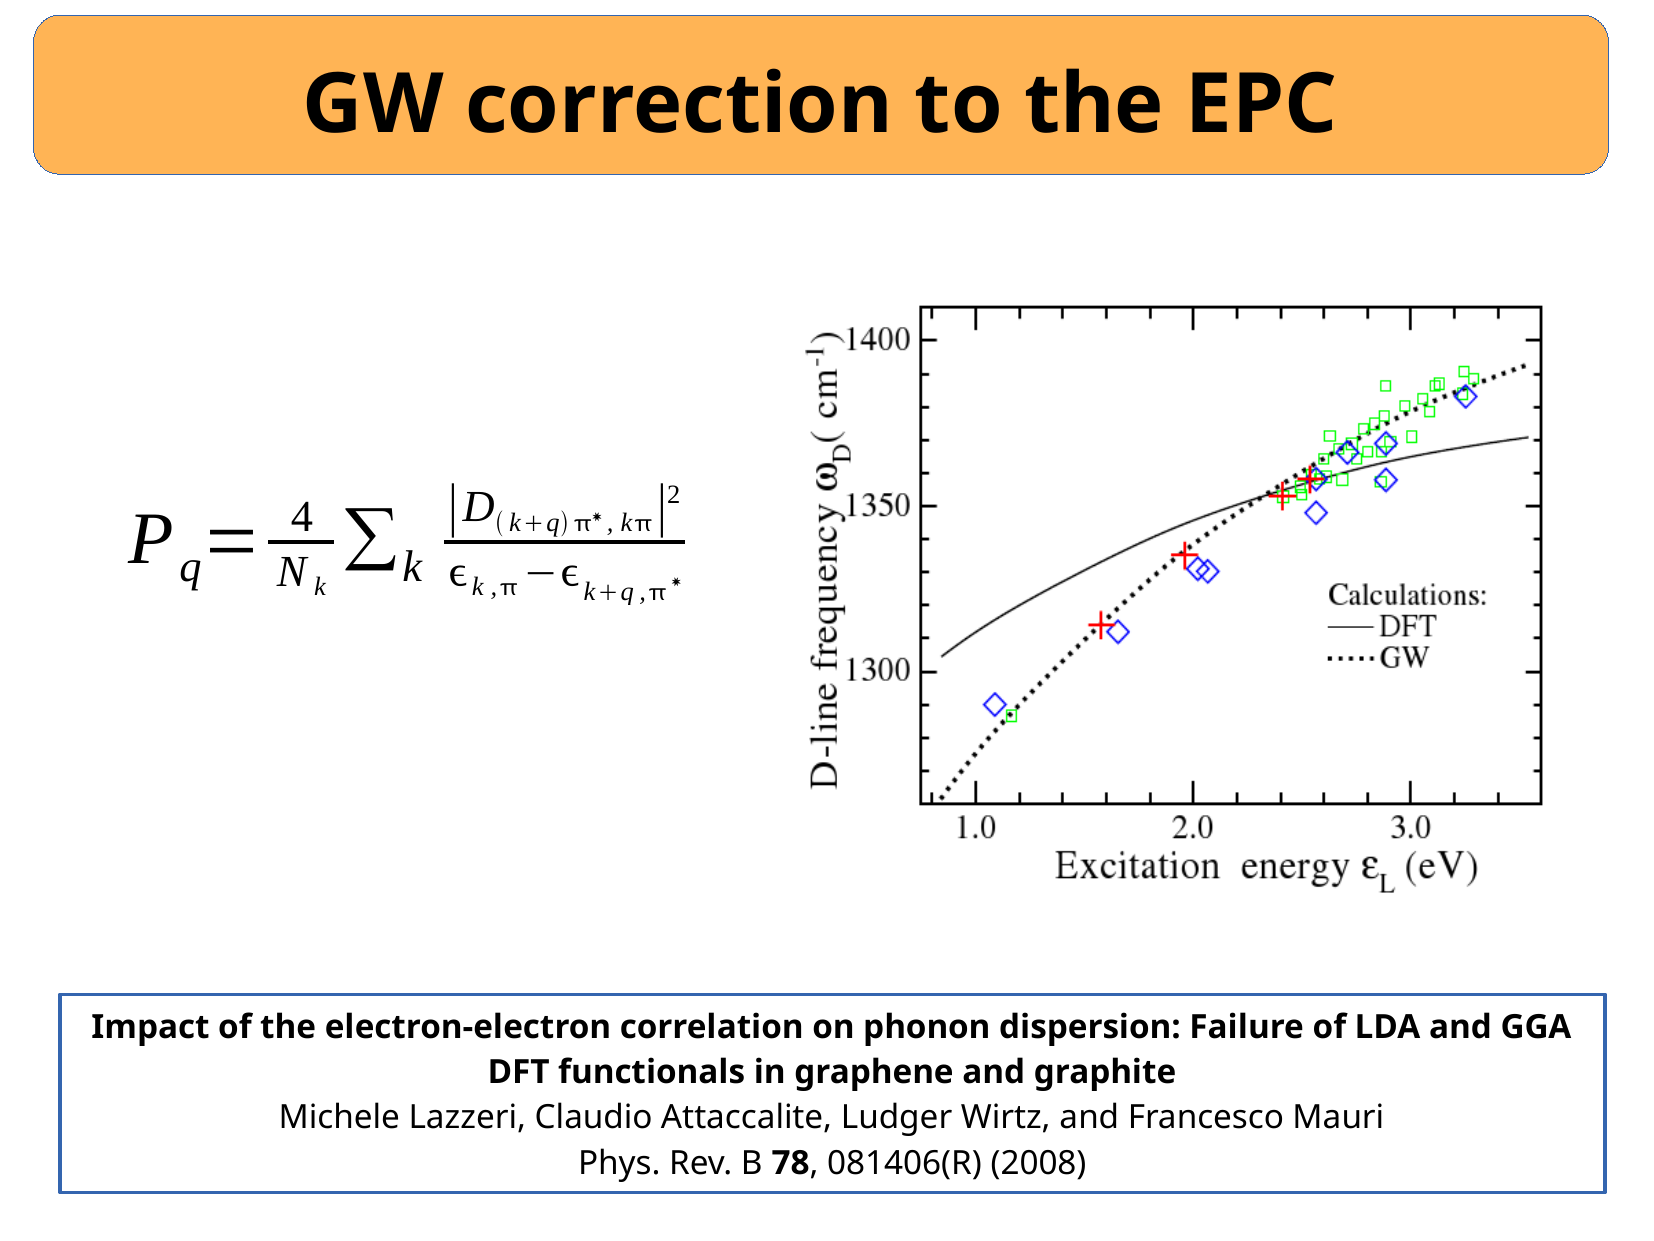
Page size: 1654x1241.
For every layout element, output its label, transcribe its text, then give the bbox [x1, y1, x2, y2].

text_box Impact of the electron-electron correlation on phonon dispersion: Failure of LDA and GGA DFT functionals in graphene and graphite Michele Lazzeri, Claudio Attaccalite, Ludger Wirtz, and Francesco Mauri Phys. Rev. B 78, 081406(R) (2008) [60, 994, 1606, 1173]
title GW correction to the EPC [76, 0, 1565, 204]
chart [105, 480, 706, 605]
text_box [33, 15, 76, 175]
text_box [1565, 15, 1609, 175]
picture [793, 263, 1546, 931]
